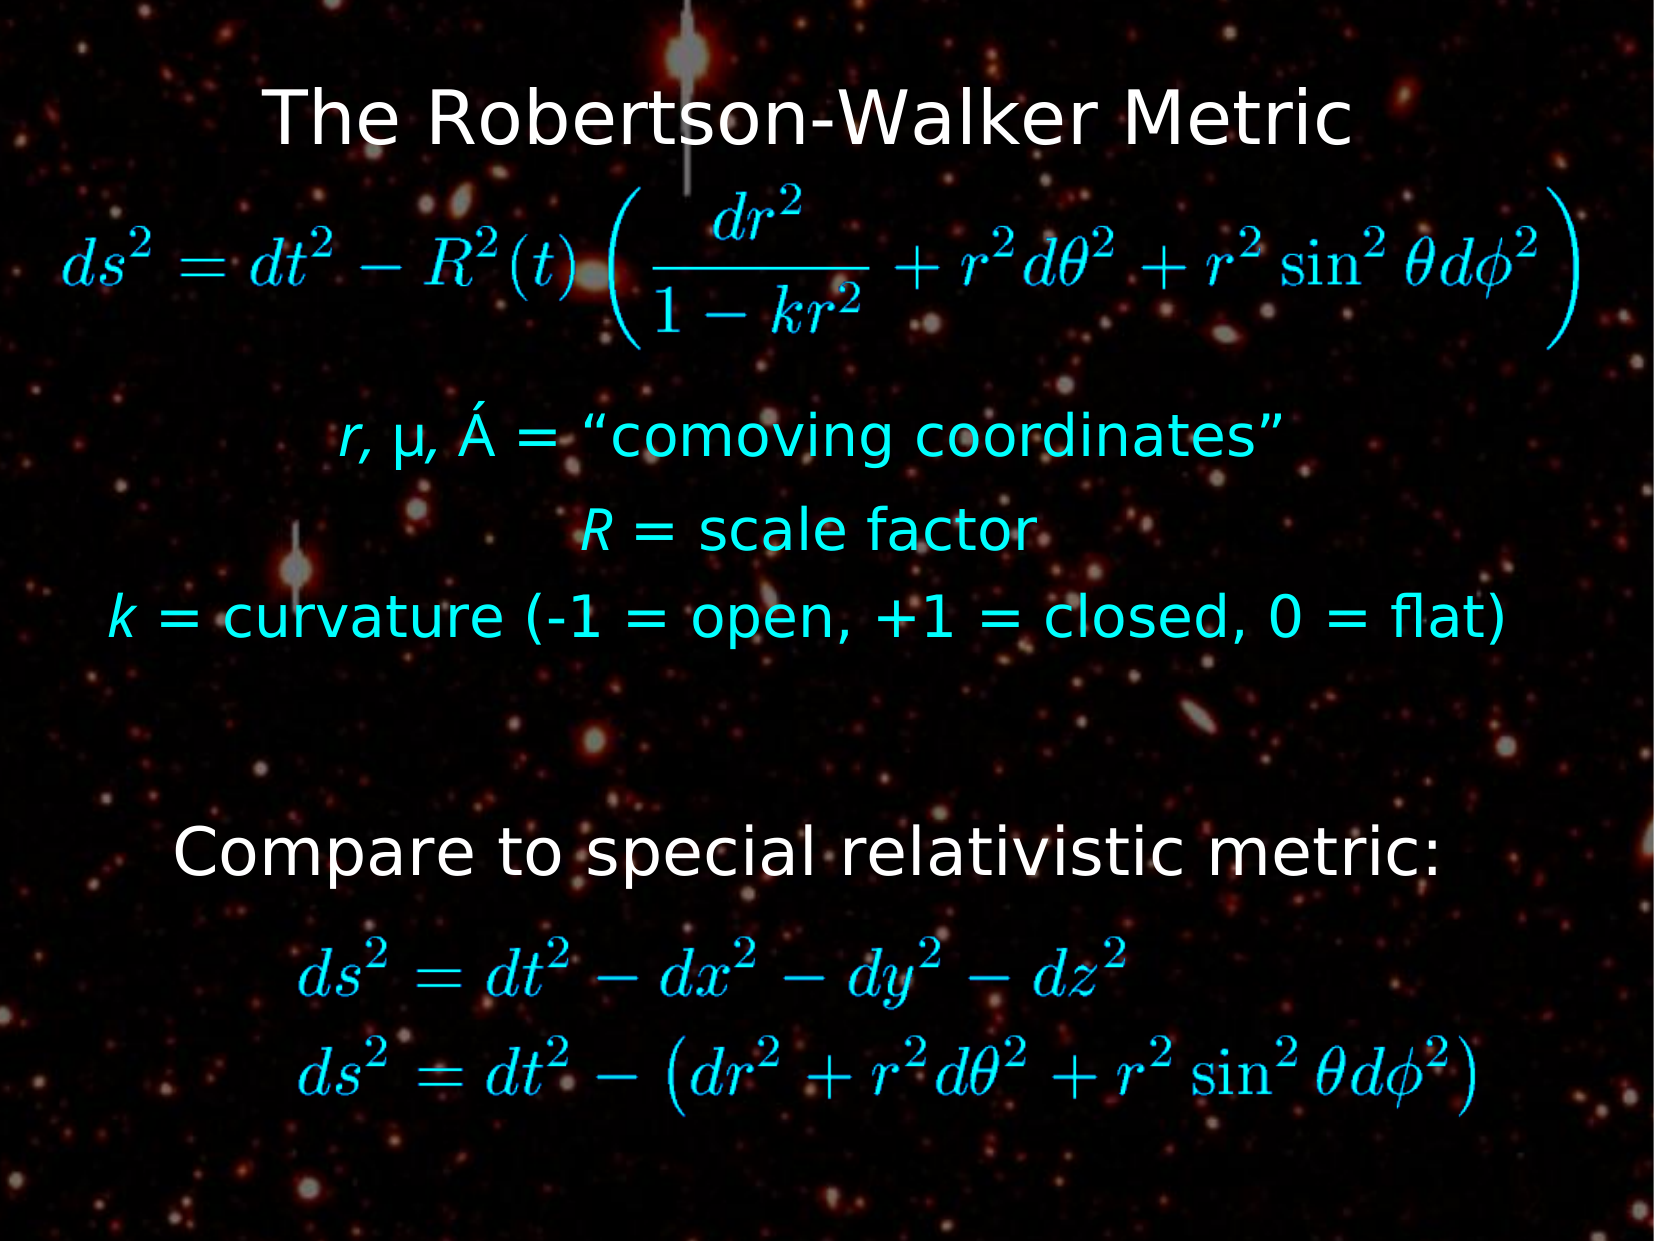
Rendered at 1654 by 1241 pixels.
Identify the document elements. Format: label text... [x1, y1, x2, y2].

text_box k = curvature (-1 = open, +1 = closed, 0 = flat) [108, 574, 1511, 647]
text_box Compare to special relativistic metric: [172, 813, 1446, 897]
text_box R = scale factor [579, 488, 1040, 560]
text_box r, µ, Á = “comoving coordinates” [338, 394, 1281, 471]
text_box The Robertson-Walker Metric [262, 75, 1356, 163]
picture [0, 0, 1654, 1241]
